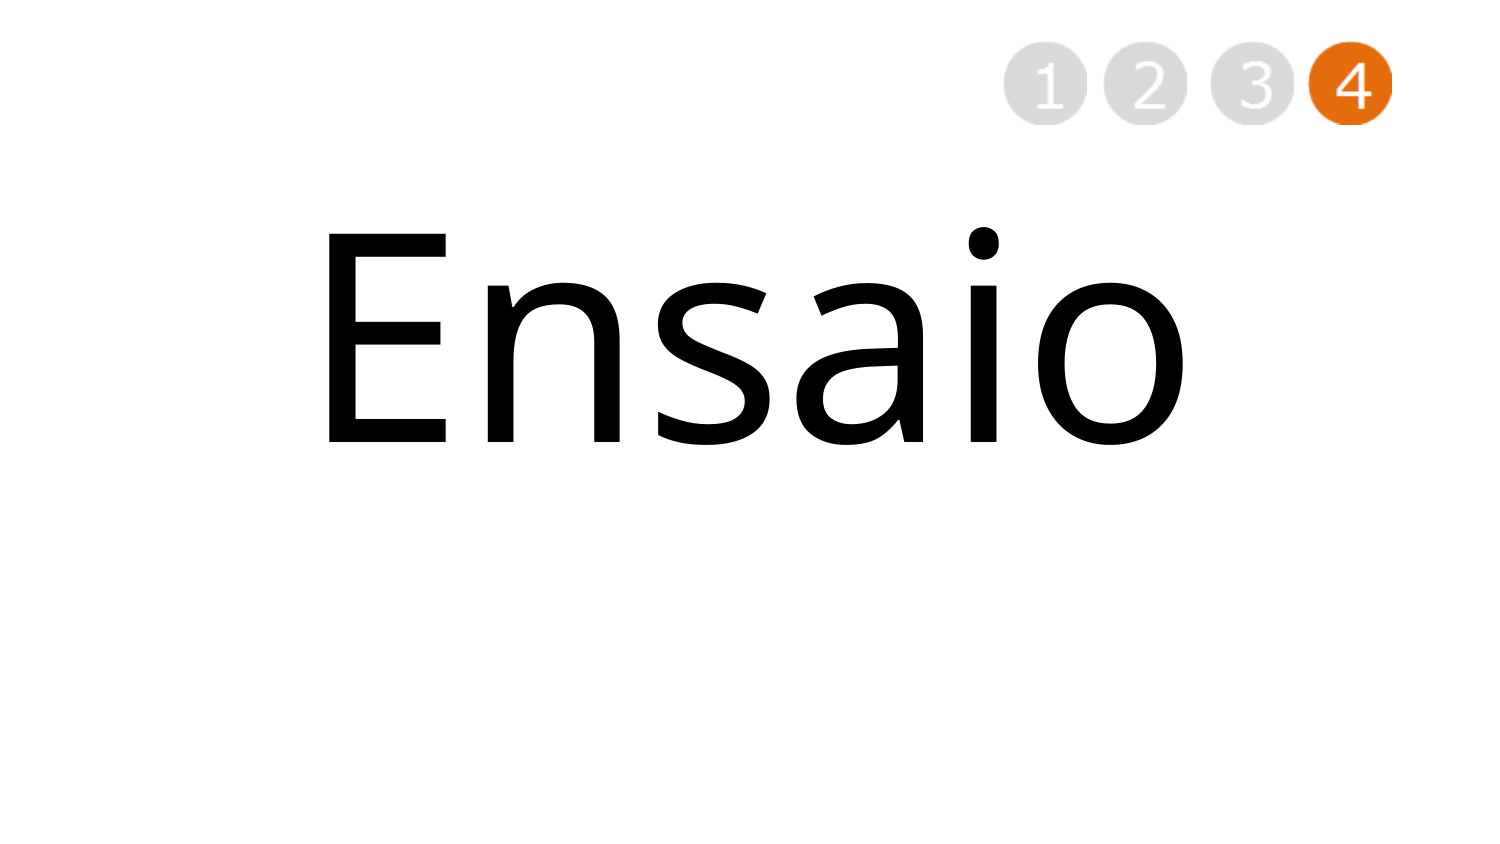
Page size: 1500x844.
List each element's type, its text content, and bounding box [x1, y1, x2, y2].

picture [1308, 41, 1392, 125]
title Ensaio [51, 164, 1449, 517]
picture [1103, 41, 1187, 125]
picture [1003, 41, 1087, 125]
picture [1210, 41, 1294, 125]
